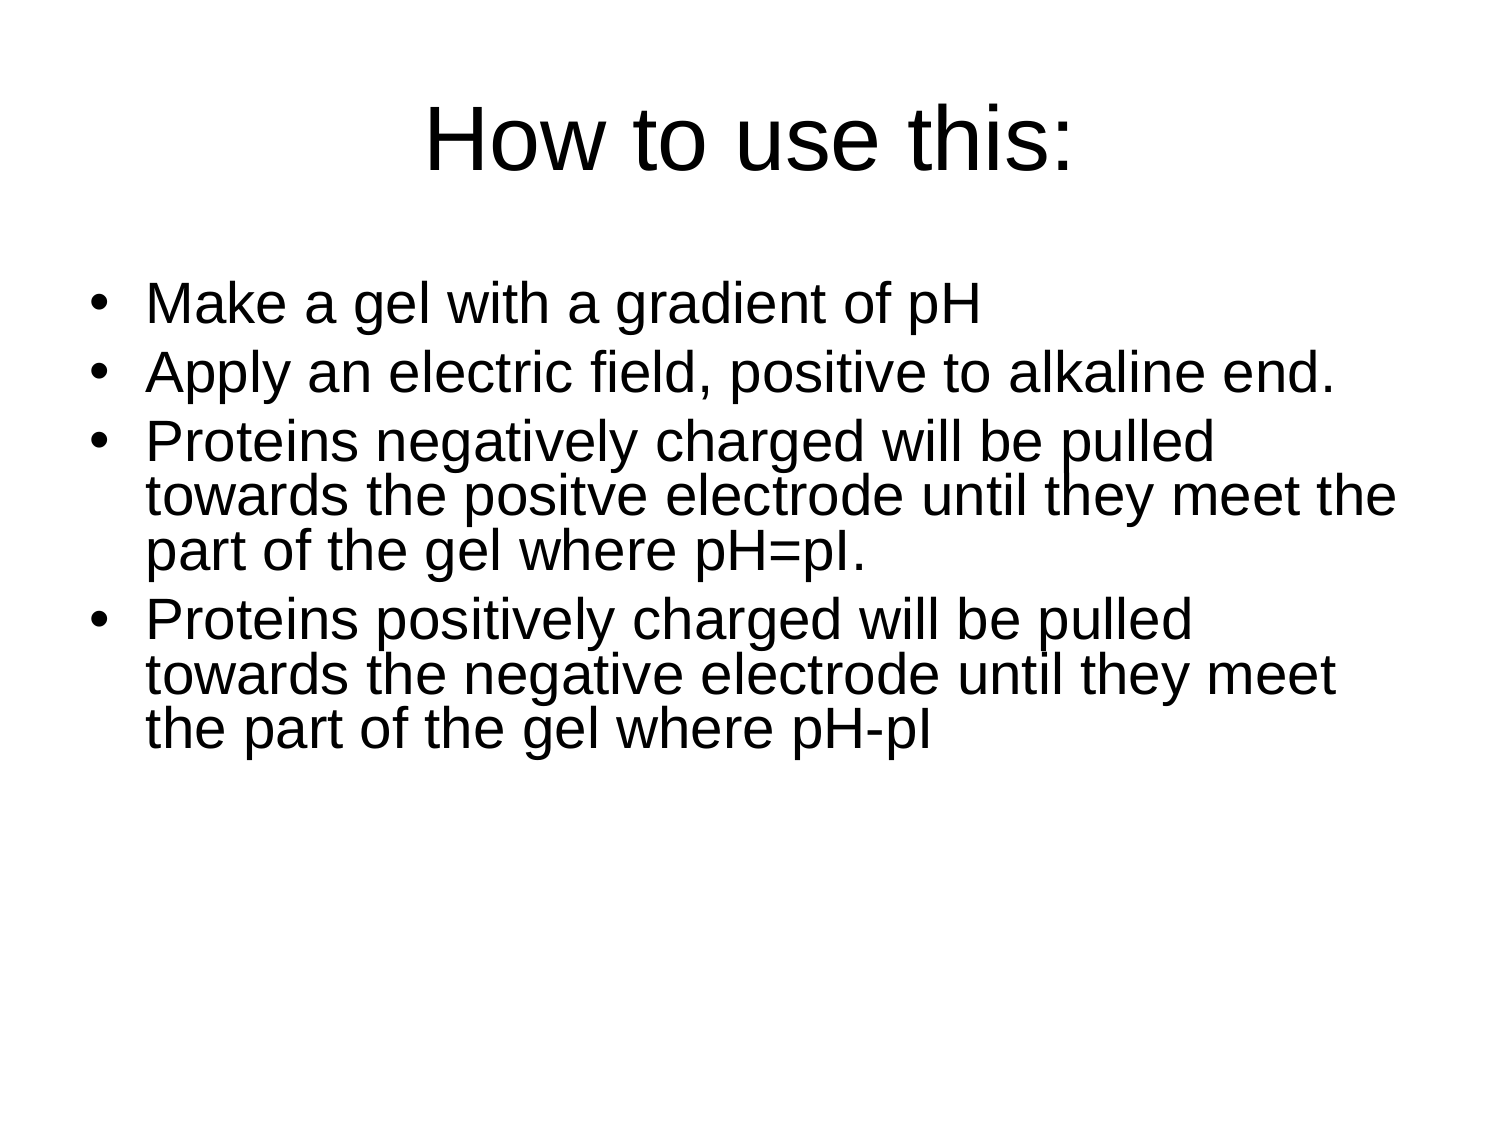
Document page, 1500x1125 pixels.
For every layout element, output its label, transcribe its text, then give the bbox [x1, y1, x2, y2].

title How to use this: [75, 45, 1426, 233]
list Make a gel with a gradient of pH Apply an electric field, positive to alkaline end. Proteins negatively charged will be pulled towards the positve electrode until they meet the part of the gel where pH=pI. Proteins positively charged will be pulled towards the negative electrode until they meet the part of the gel where pH-pI [75, 262, 1426, 1006]
